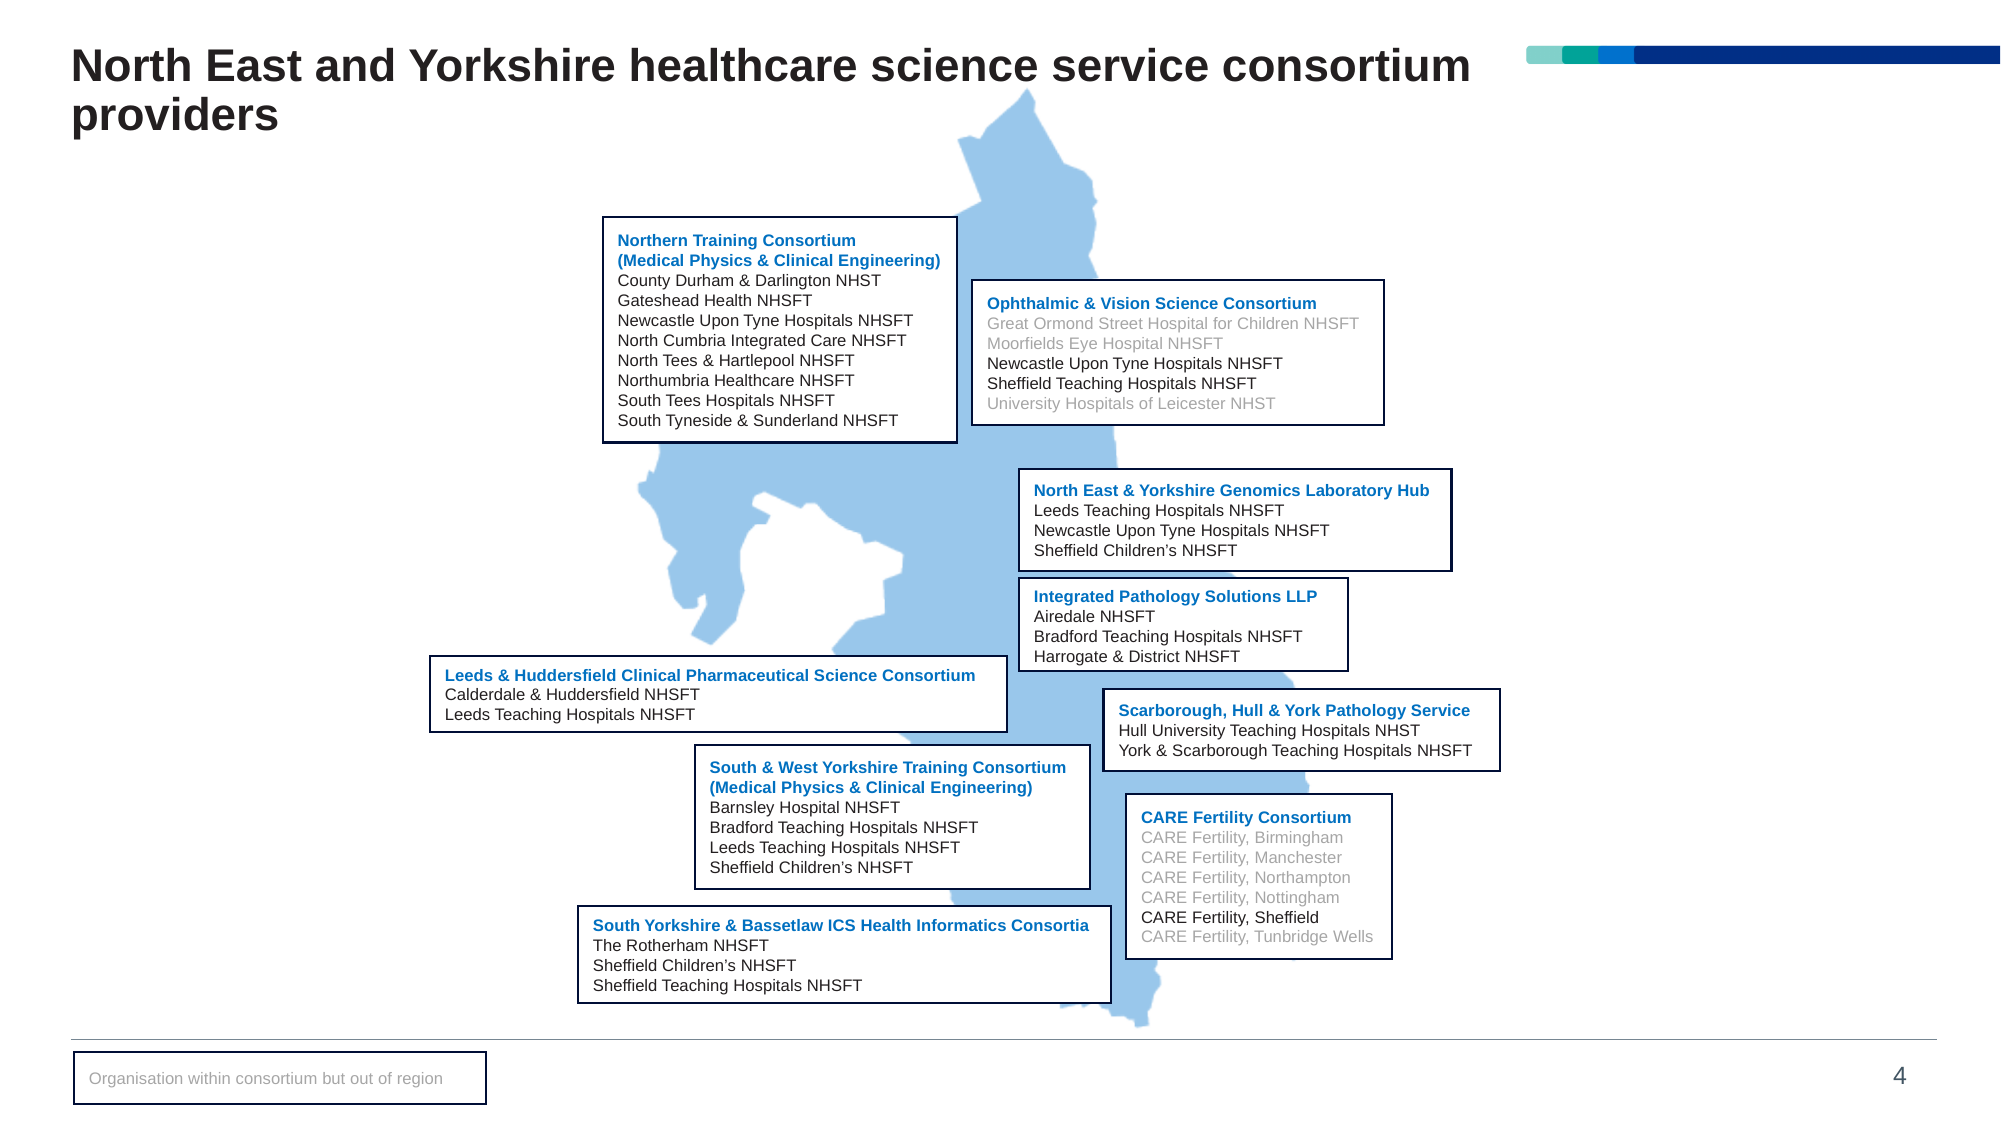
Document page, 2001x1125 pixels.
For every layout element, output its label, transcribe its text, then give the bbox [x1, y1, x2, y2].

picture [631, 150, 1369, 1037]
text_box North East & Yorkshire Genomics Laboratory Hub Leeds Teaching Hospitals NHSFT Newcastle Upon Tyne Hospitals NHSFT Sheffield Children’s NHSFT [1019, 469, 1452, 571]
text_box Integrated Pathology Solutions LLP Airedale NHSFT Bradford Teaching Hospitals NHSFT Harrogate & District NHSFT [1019, 578, 1348, 671]
text_box Organisation within consortium but out of region [74, 1052, 486, 1104]
text_box Ophthalmic & Vision Science Consortium Great Ormond Street Hospital for Children NHSFT Moorfields Eye Hospital NHSFT Newcastle Upon Tyne Hospitals NHSFT Sheffield Teaching Hospitals NHSFT University Hospitals of Leicester NHST [972, 280, 1384, 425]
text_box Northern Training Consortium (Medical Physics & Clinical Engineering) County Durham & Darlington NHST Gateshead Health NHSFT Newcastle Upon Tyne Hospitals NHSFT North Cumbria Integrated Care NHSFT North Tees & Hartlepool NHSFT Northumbria Healthcare NHSFT South Tees Hospitals NHSFT South Tyneside & Sunderland NHSFT [603, 217, 957, 442]
title North East and Yorkshire healthcare science service consortium providers [70, 32, 1513, 150]
text_box Leeds & Huddersfield Clinical Pharmaceutical Science Consortium Calderdale & Huddersfield NHSFT Leeds Teaching Hospitals NHSFT [430, 656, 1007, 732]
text_box Scarborough, Hull & York Pathology Service Hull University Teaching Hospitals NHST York & Scarborough Teaching Hospitals NHSFT [1104, 689, 1500, 771]
text_box CARE Fertility Consortium CARE Fertility, Birmingham CARE Fertility, Manchester CARE Fertility, Northampton CARE Fertility, Nottingham CARE Fertility, Sheffield CARE Fertility, Tunbridge Wells [1126, 794, 1392, 959]
text_box South Yorkshire & Bassetlaw ICS Health Informatics Consortia The Rotherham NHSFT Sheffield Children’s NHSFT Sheffield Teaching Hospitals NHSFT [578, 906, 1111, 1003]
text_box South & West Yorkshire Training Consortium (Medical Physics & Clinical Engineering) Barnsley Hospital NHSFT Bradford Teaching Hospitals NHSFT Leeds Teaching Hospitals NHSFT Sheffield Children’s NHSFT [695, 745, 1090, 889]
